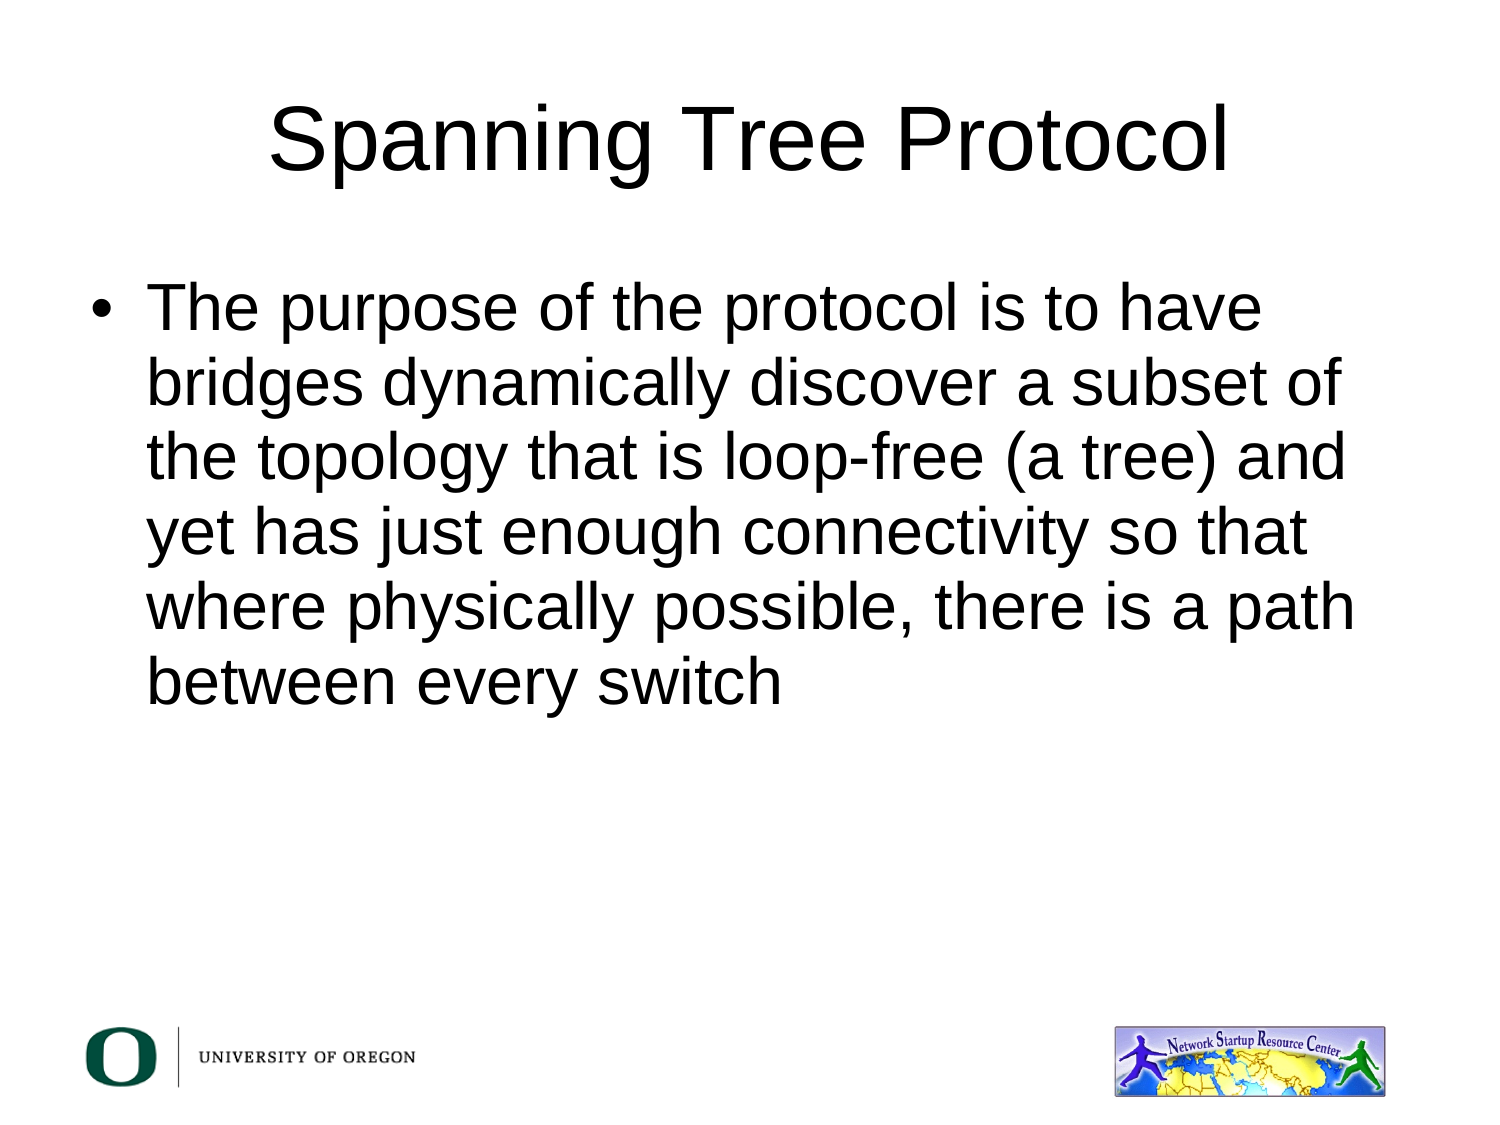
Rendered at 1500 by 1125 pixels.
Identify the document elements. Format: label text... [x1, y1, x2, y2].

title Spanning Tree Protocol [75, 45, 1426, 233]
picture [1112, 1024, 1388, 1099]
picture [75, 1024, 426, 1090]
list The purpose of the protocol is to have bridges dynamically discover a subset of the topology that is loop-free (a tree) and yet has just enough connectivity so that where physically possible, there is a path between every switch [75, 262, 1426, 1005]
